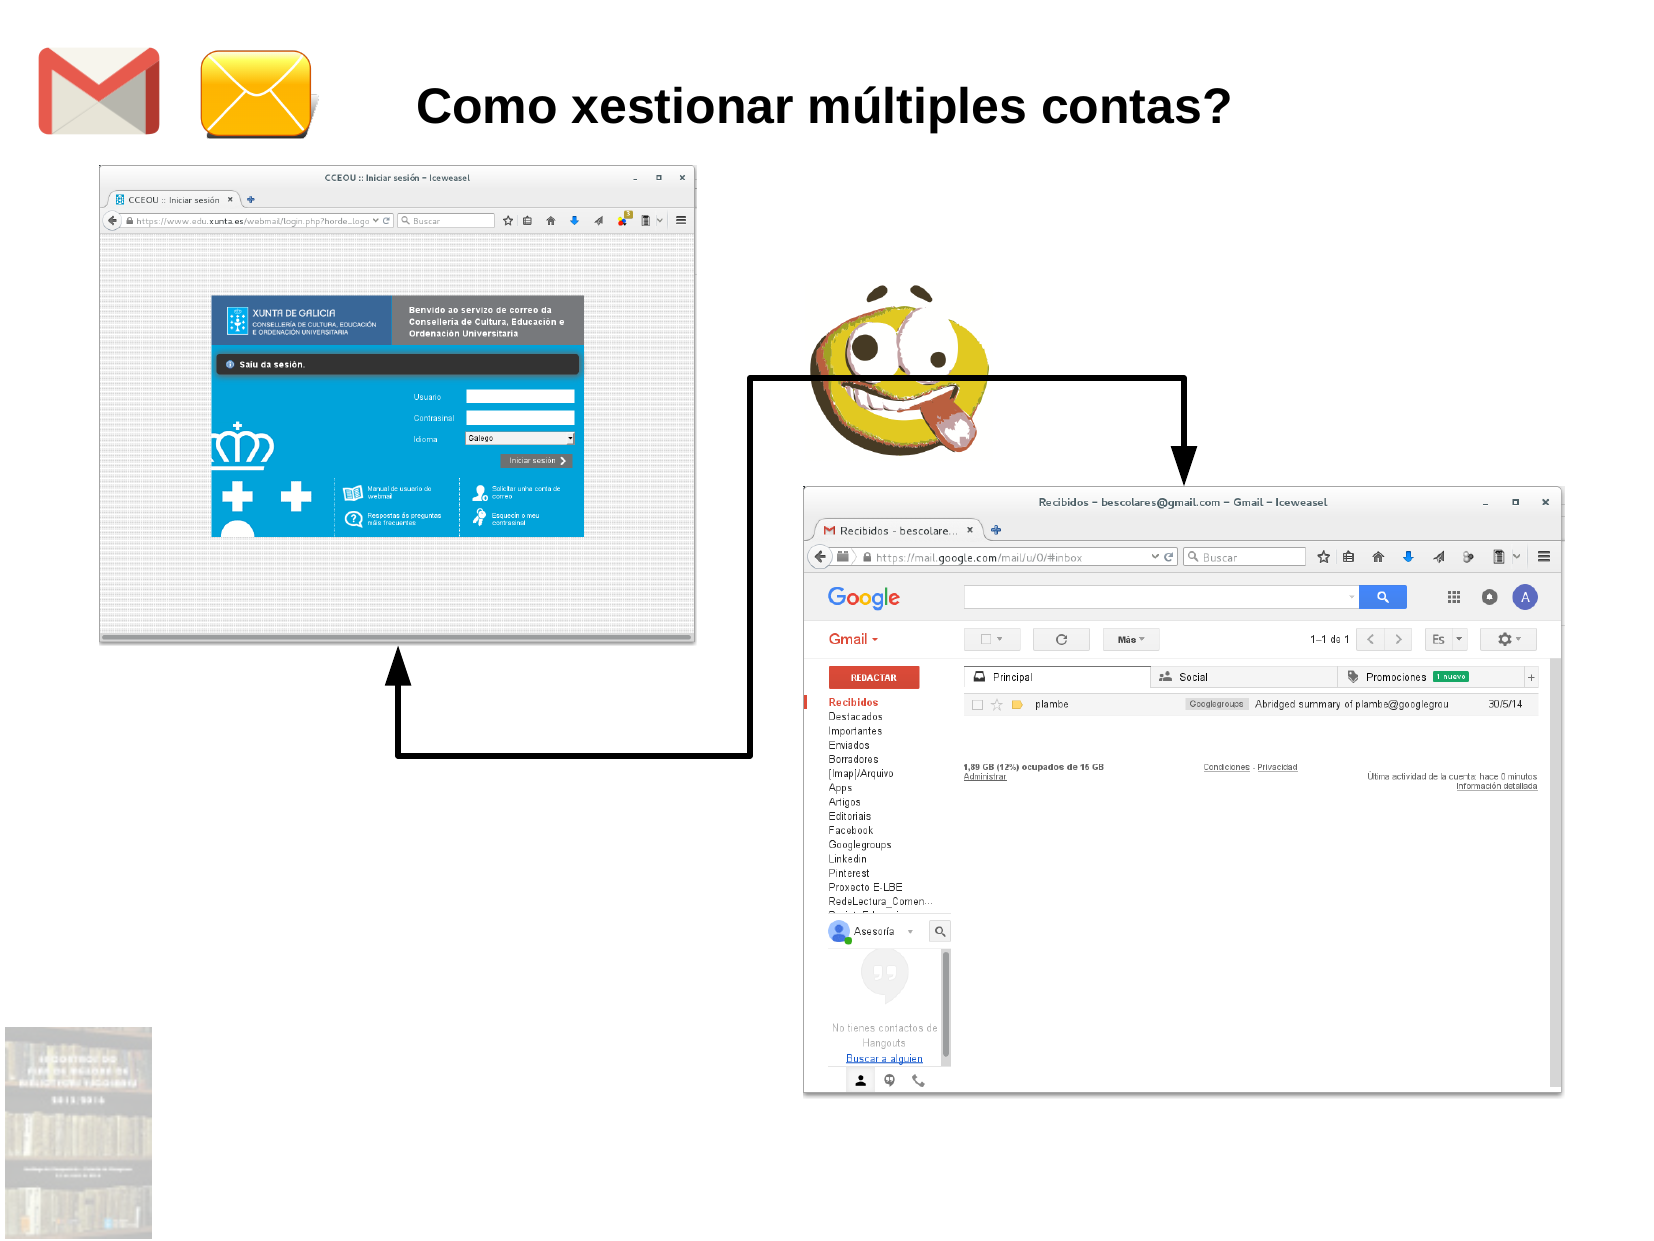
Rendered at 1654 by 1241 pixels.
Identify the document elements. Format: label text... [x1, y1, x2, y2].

picture [38, 47, 160, 135]
text_box Como xestionar múltiples contas? [401, 70, 1619, 154]
picture [805, 381, 993, 461]
picture [803, 486, 1565, 1099]
picture [200, 35, 319, 154]
picture [805, 282, 993, 375]
picture [99, 165, 697, 646]
picture [5, 1027, 152, 1239]
